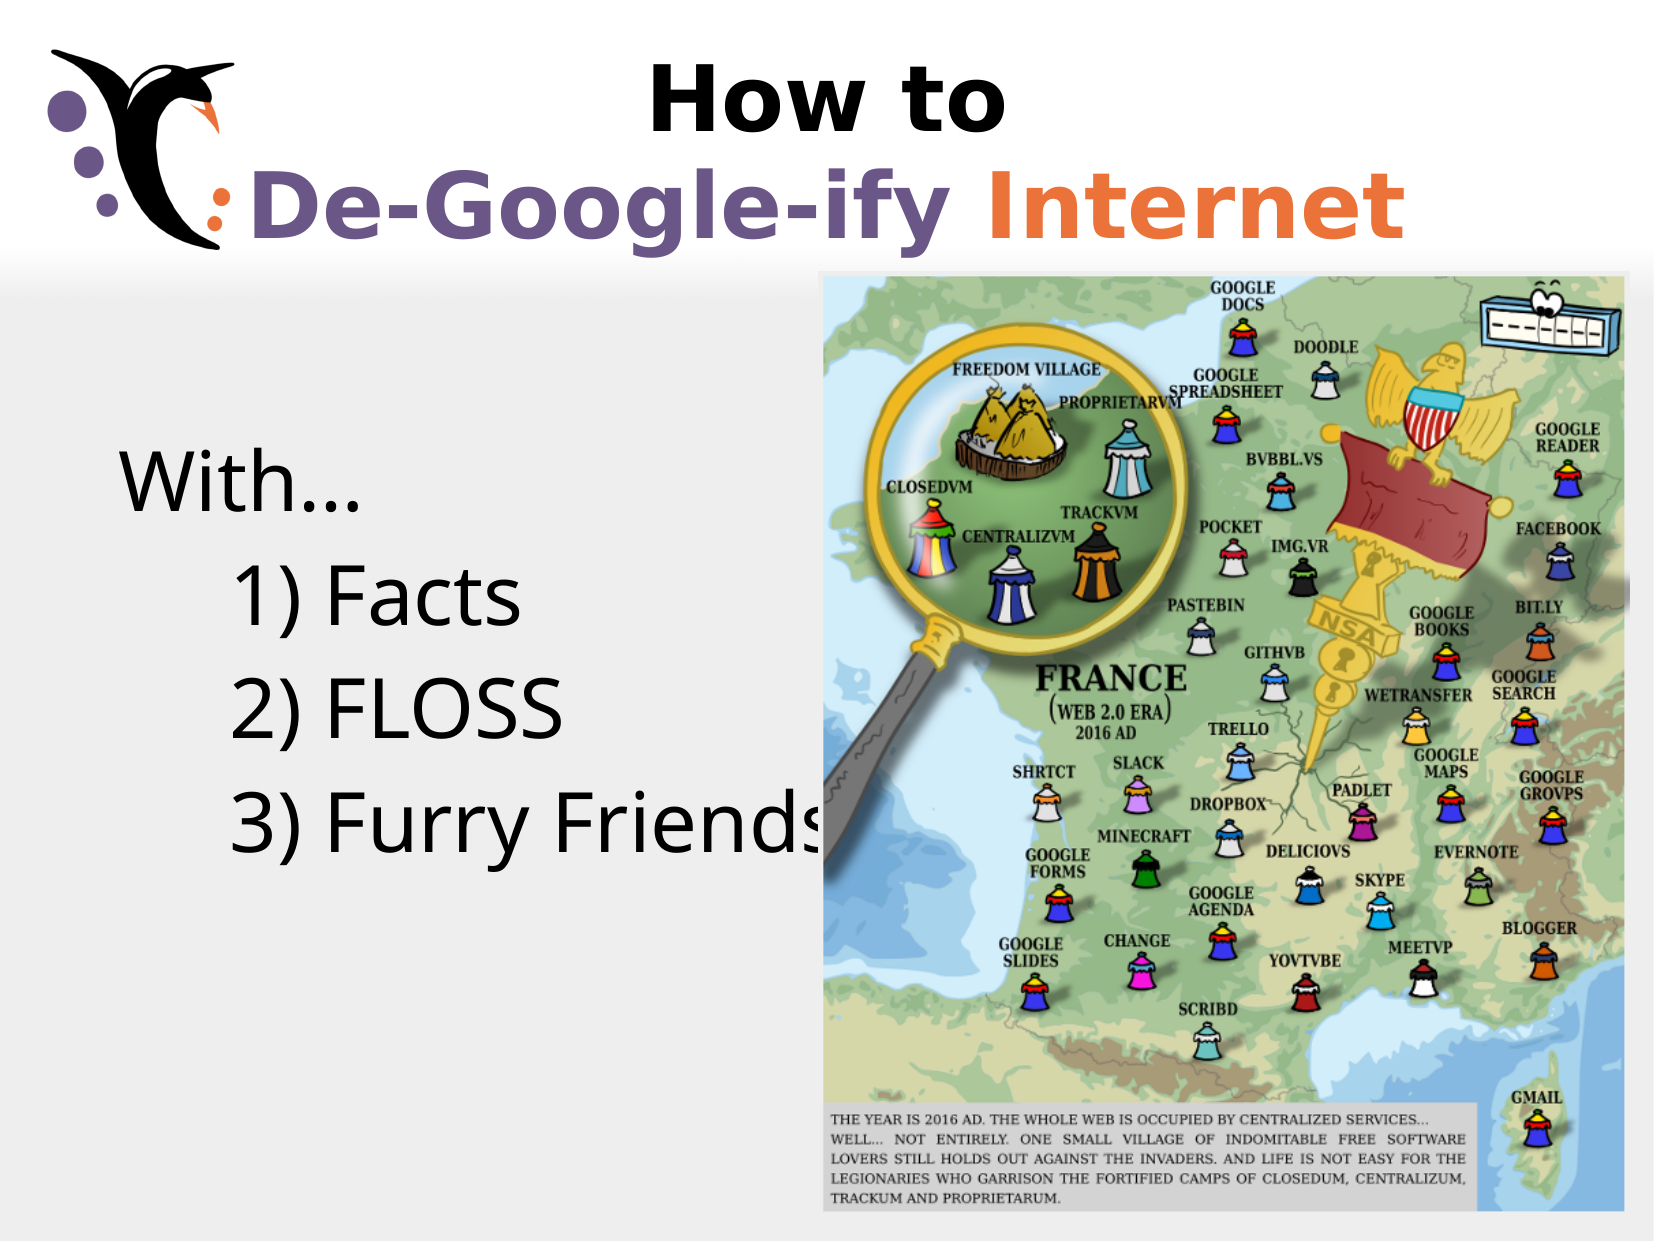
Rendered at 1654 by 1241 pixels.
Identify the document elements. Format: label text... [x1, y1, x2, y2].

subtitle With… Facts FLOSS Furry Friends [82, 290, 818, 1010]
title How to De-Google-ify Internet [82, 45, 1571, 261]
picture [0, 0, 1654, 1241]
